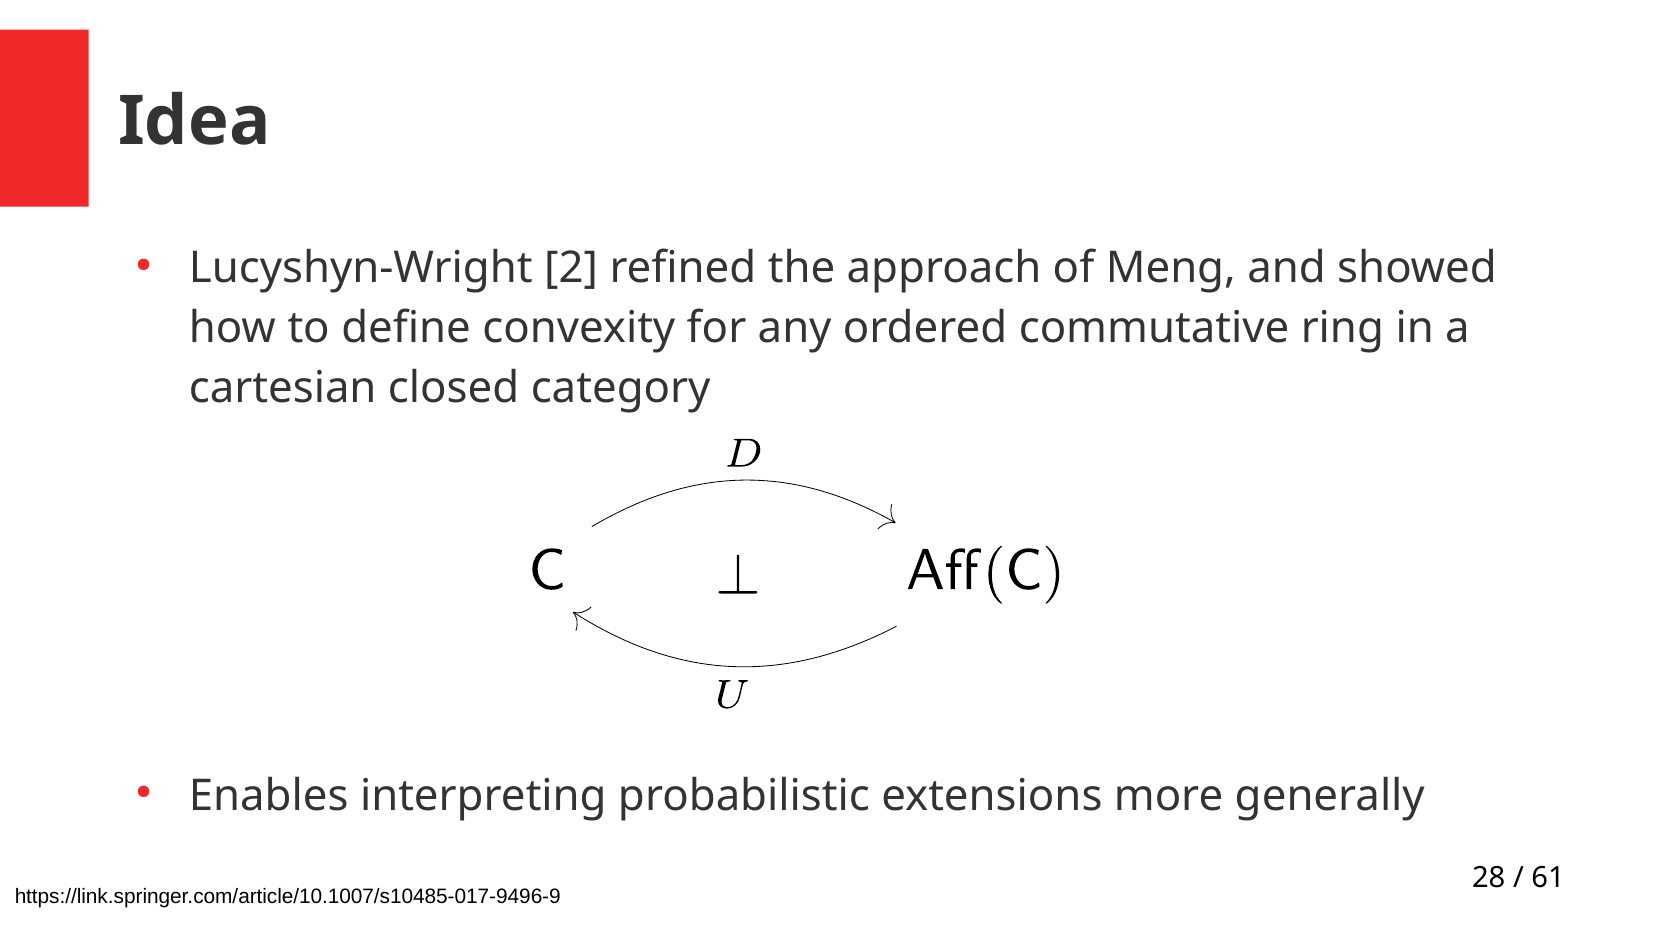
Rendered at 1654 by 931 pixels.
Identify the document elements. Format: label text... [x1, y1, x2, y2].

list Lucyshyn-Wright [2] refined the approach of Meng, and showed how to define convexity for any ordered commutative ring in a cartesian closed category Enables interpreting probabilistic extensions more generally [118, 236, 1595, 798]
text_box https://link.springer.com/article/10.1007/s10485-017-9496-9 [0, 877, 591, 916]
title Idea [118, 29, 1595, 207]
text_box [531, 438, 1060, 709]
